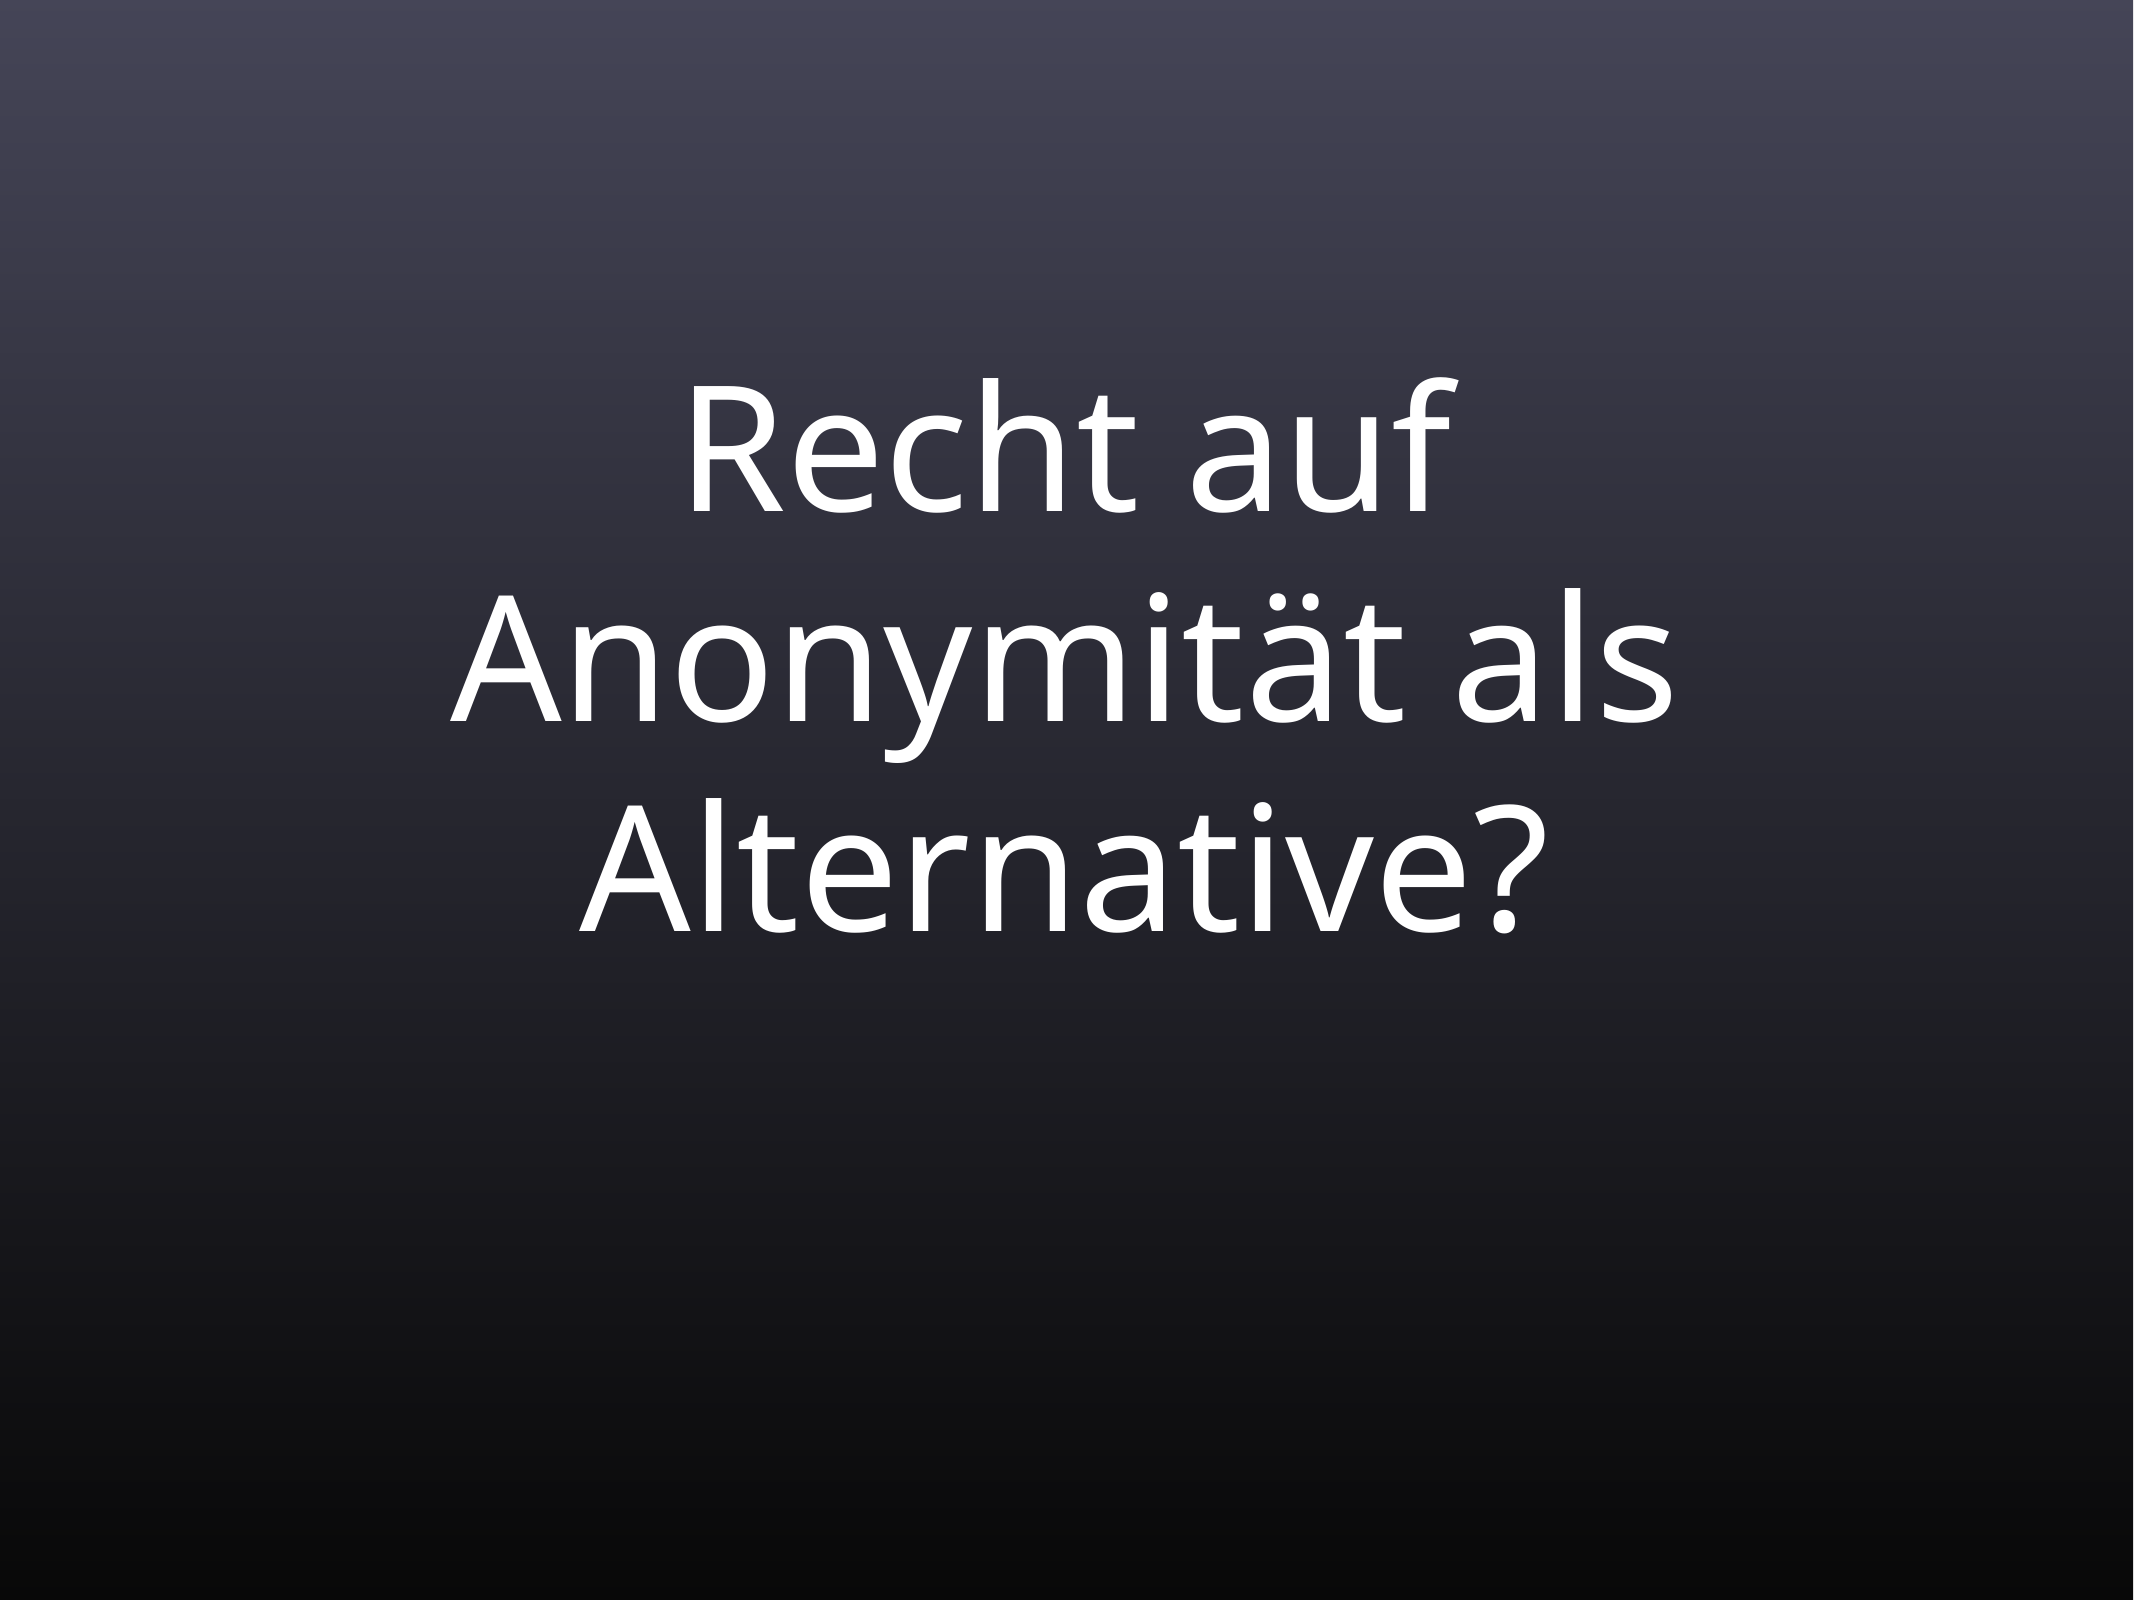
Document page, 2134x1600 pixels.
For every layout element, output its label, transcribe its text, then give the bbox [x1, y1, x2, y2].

title Recht auf Anonymität als Alternative? [206, 327, 1924, 975]
